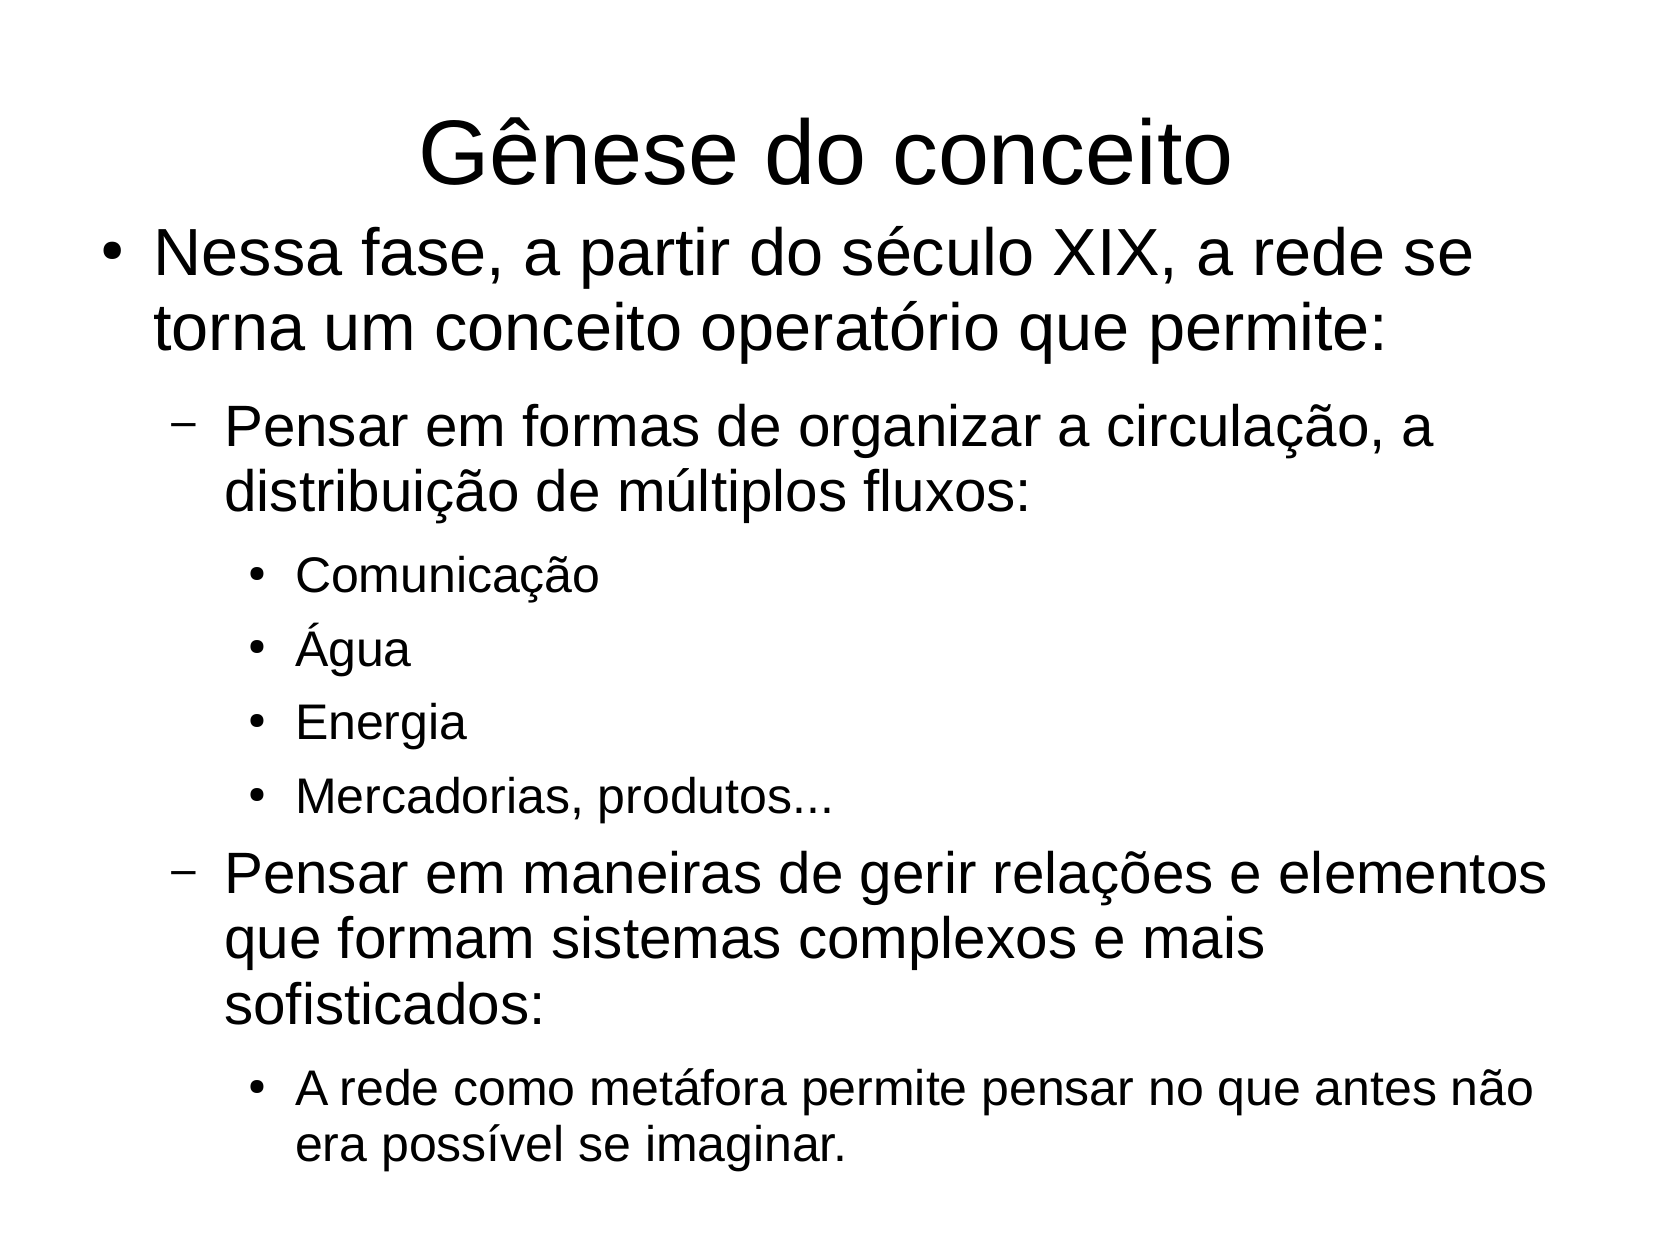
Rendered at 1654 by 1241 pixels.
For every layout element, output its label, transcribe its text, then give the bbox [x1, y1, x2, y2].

title Gênese do conceito [82, 49, 1571, 214]
list Nessa fase, a partir do século XIX, a rede se torna um conceito operatório que permite: Pensar em formas de organizar a circulação, a distribuição de múltiplos fluxos: Comunicação Água Energia Mercadorias, produtos... Pensar em maneiras de gerir relações e elementos que formam sistemas complexos e mais sofisticados: A rede como metáfora permite pensar no que antes não era possível se imaginar. [82, 214, 1571, 1171]
